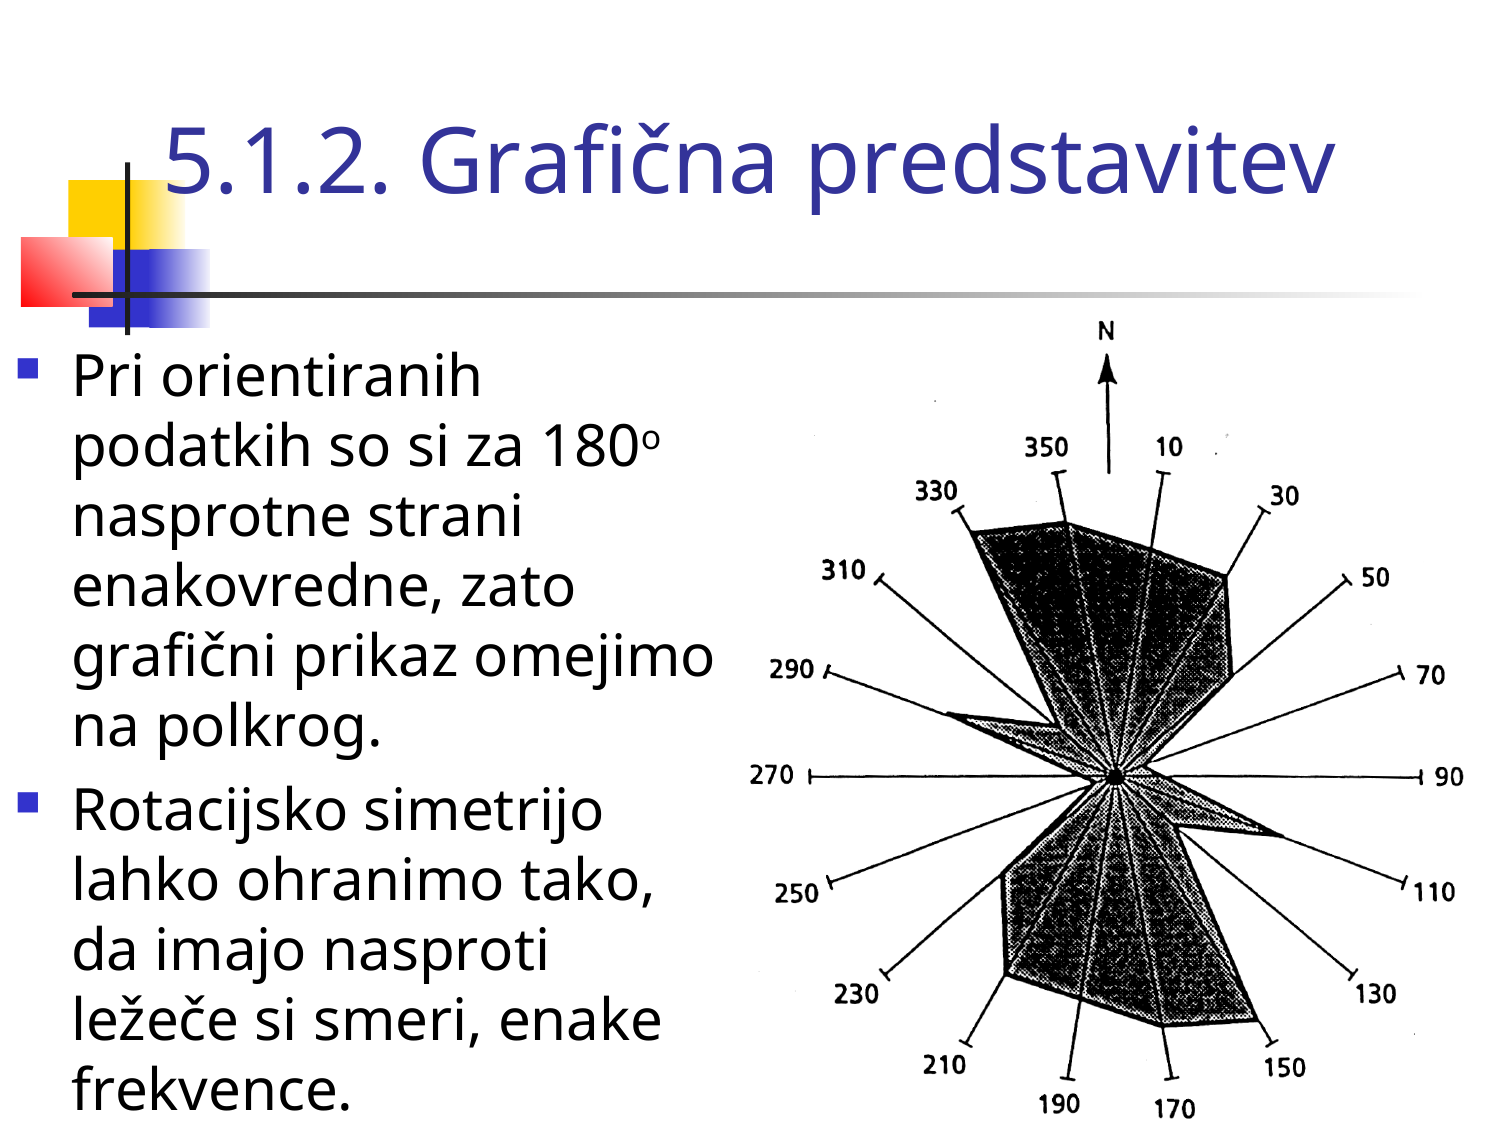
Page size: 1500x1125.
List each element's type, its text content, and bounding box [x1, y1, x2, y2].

title 5.1.2. Grafična predstavitev [0, 35, 1500, 220]
picture [721, 302, 1479, 1125]
list Pri orientiranih podatkih so si za 180o nasprotne strani enakovredne, zato grafični prikaz omejimo na polkrog. Rotacijsko simetrijo lahko ohranimo tako, da imajo nasproti ležeče si smeri, enake frekvence. [0, 331, 721, 1095]
